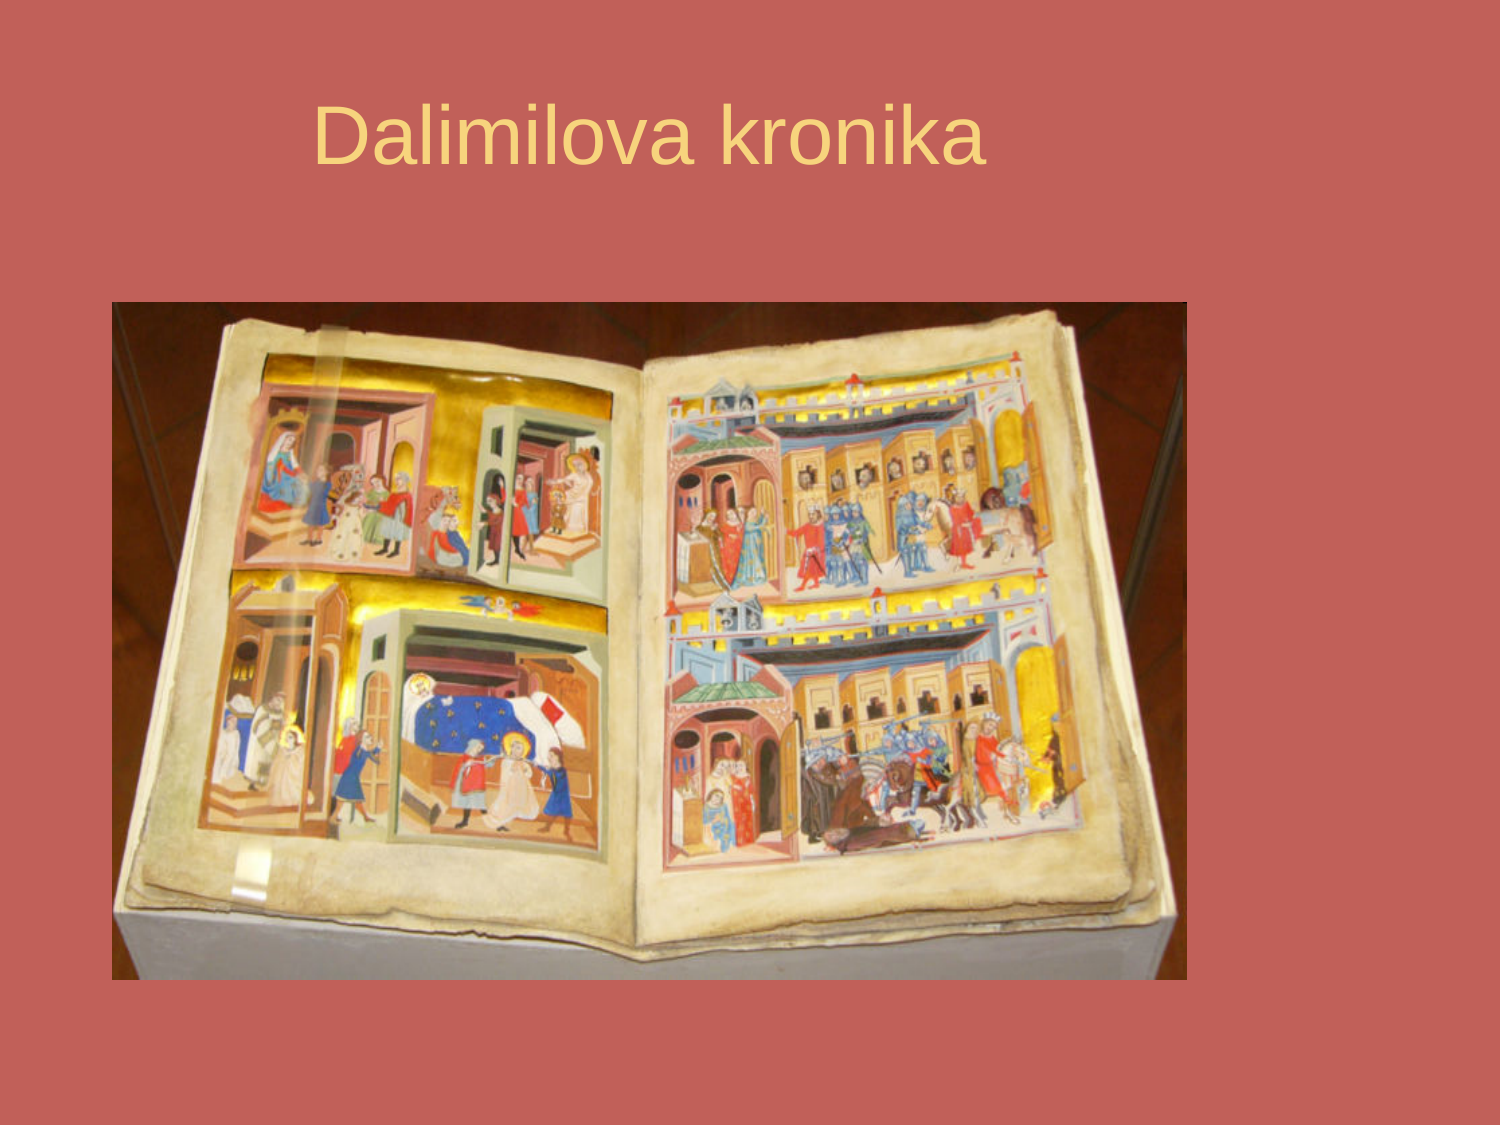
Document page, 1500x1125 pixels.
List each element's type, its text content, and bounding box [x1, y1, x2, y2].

title Dalimilova kronika [35, 37, 1263, 225]
picture [112, 302, 1187, 980]
